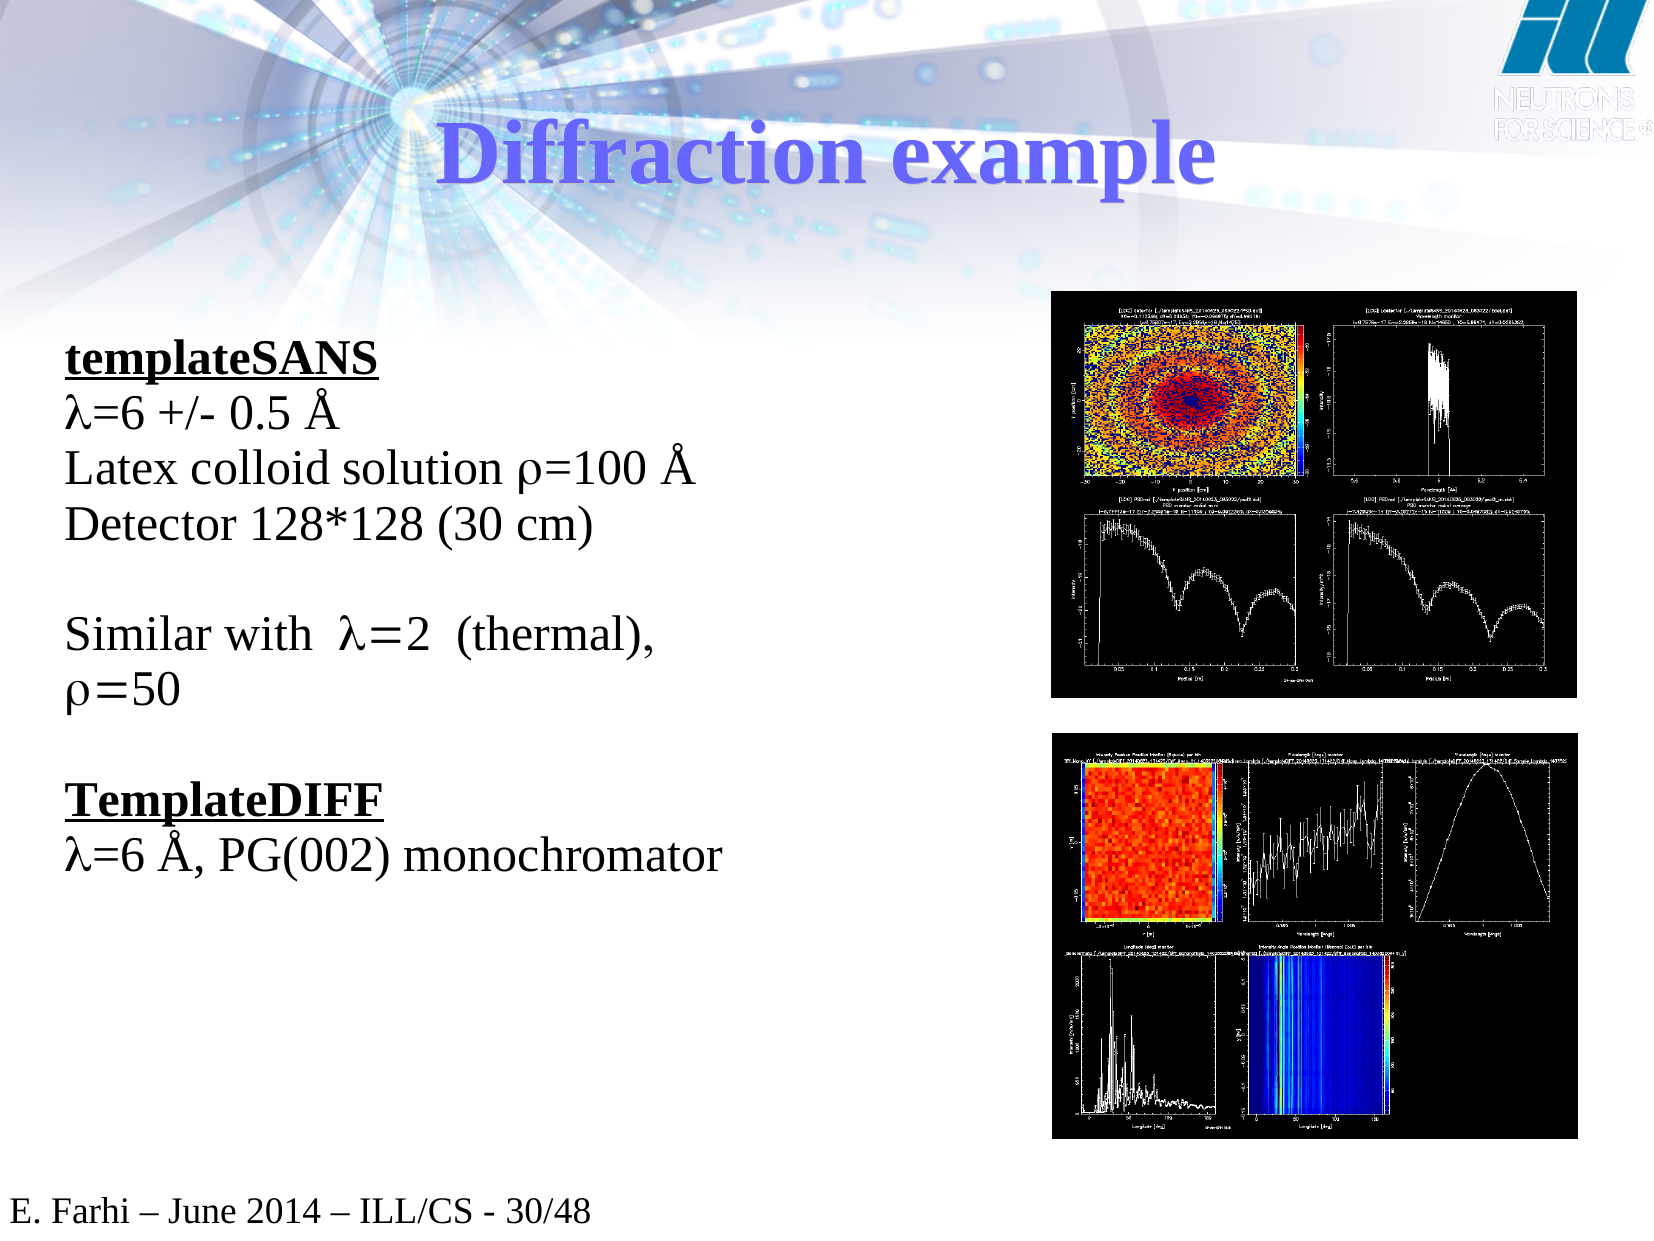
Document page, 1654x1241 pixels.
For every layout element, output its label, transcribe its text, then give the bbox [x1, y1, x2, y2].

text_box templateSANS l=6 +/- 0.5 Å Latex colloid solution r=100 Å Detector 128*128 (30 cm) Similar with l=2 (thermal), r=50 TemplateDIFF l=6 Å, PG(002) monochromator [64, 329, 784, 926]
picture [1052, 733, 1578, 1139]
picture [0, 0, 1654, 698]
title Diffraction example [82, 49, 1571, 257]
